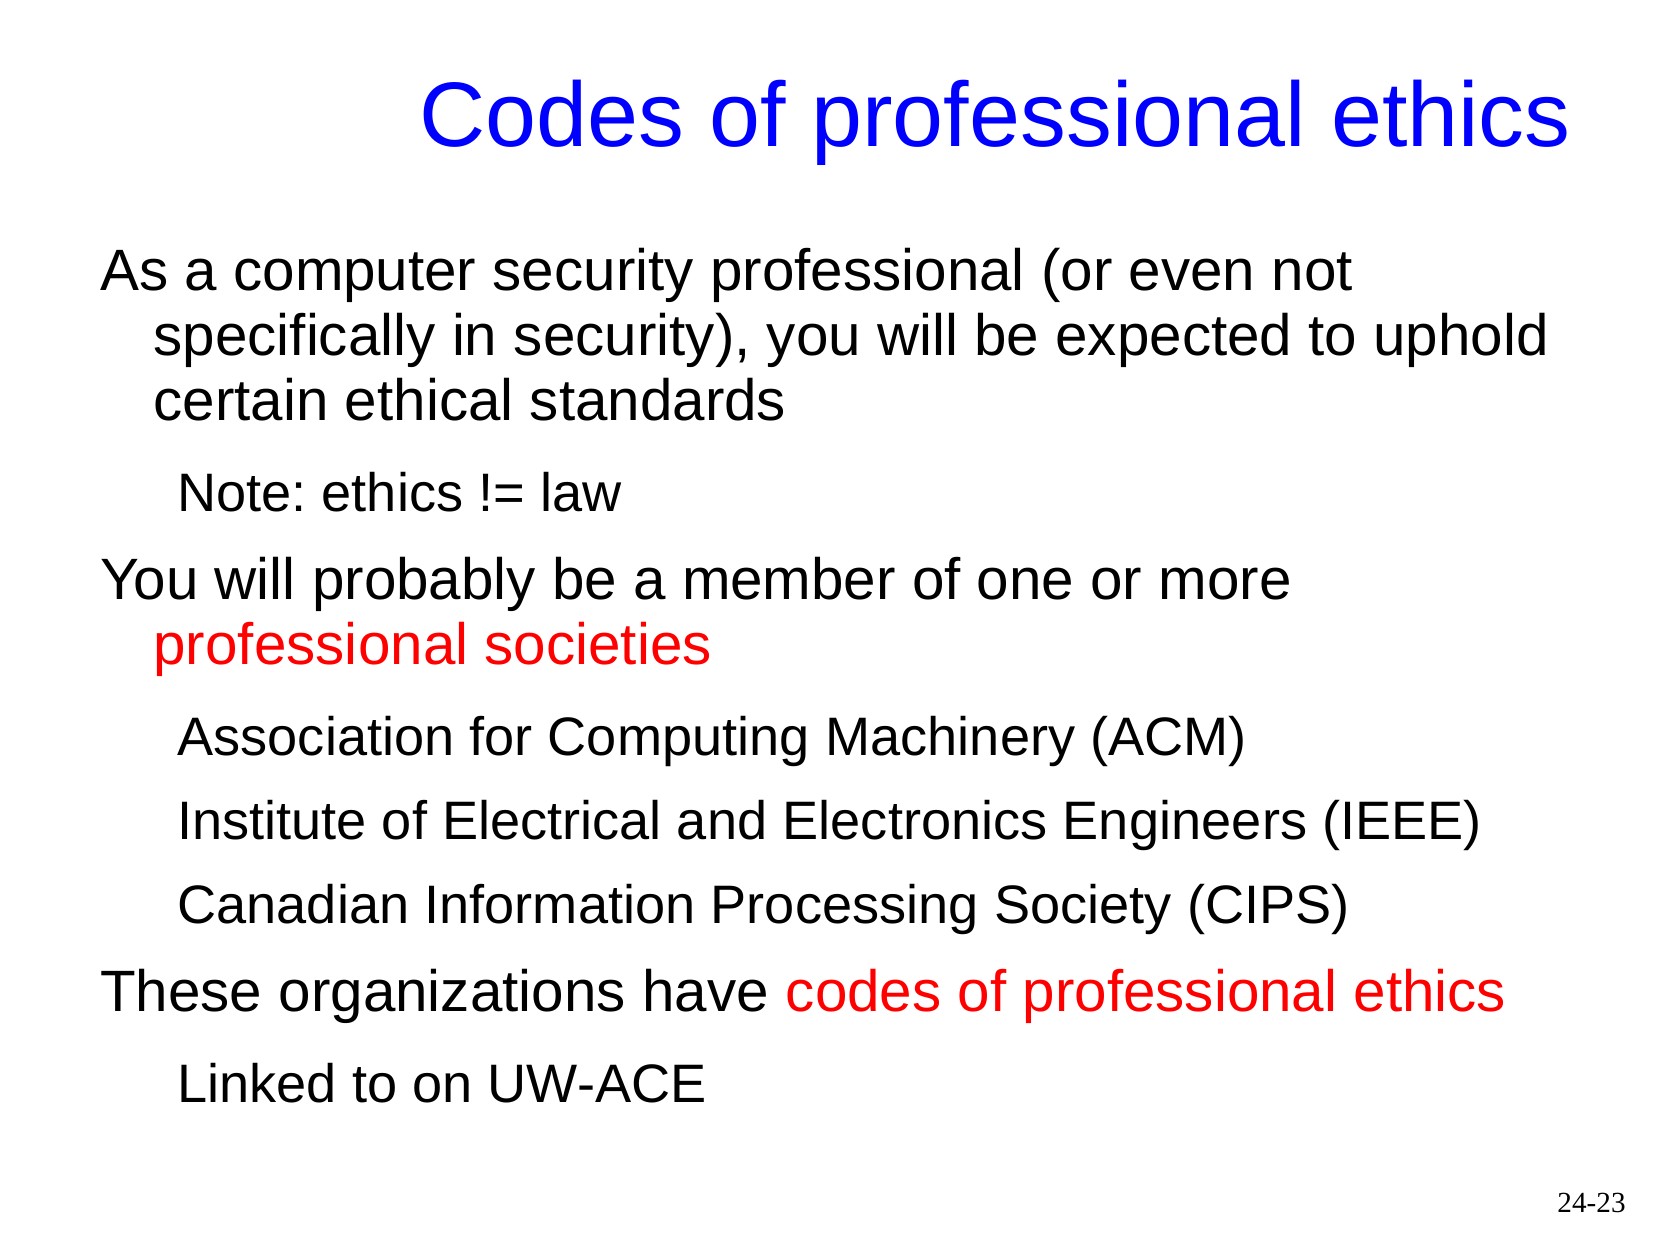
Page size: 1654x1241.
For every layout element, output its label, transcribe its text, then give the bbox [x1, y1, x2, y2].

title Codes of professional ethics [84, 18, 1573, 211]
list As a computer security professional (or even not specifically in security), you will be expected to uphold certain ethical standards Note: ethics != law You will probably be a member of one or more professional societies Association for Computing Machinery (ACM) Institute of Electrical and Electronics Engineers (IEEE) Canadian Information Processing Society (CIPS) These organizations have codes of professional ethics Linked to on UW-ACE [82, 237, 1571, 1156]
